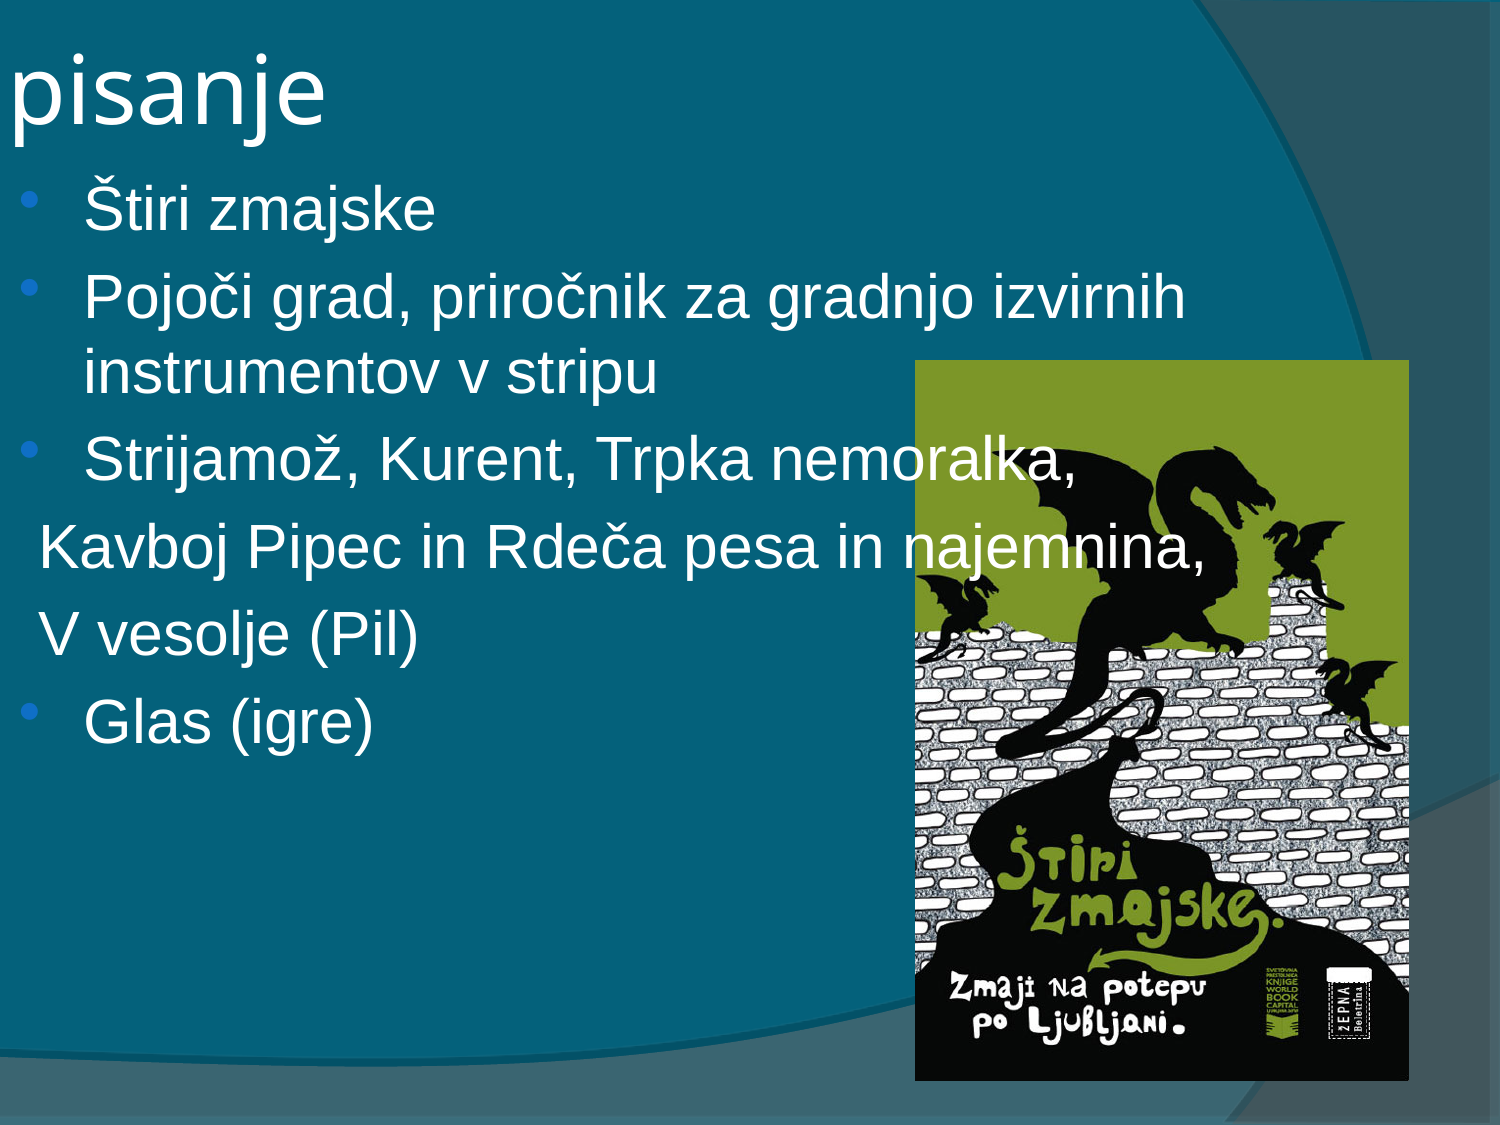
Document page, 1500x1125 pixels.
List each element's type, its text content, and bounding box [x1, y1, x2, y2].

title pisanje [0, 0, 1500, 160]
list Štiri zmajske Pojoči grad, priročnik za gradnjo izvirnih instrumentov v stripu Strijamož, Kurent, Trpka nemoralka, Kavboj Pipec in Rdeča pesa in najemnina, V vesolje (Pil) Glas (igre) [0, 160, 1500, 1125]
